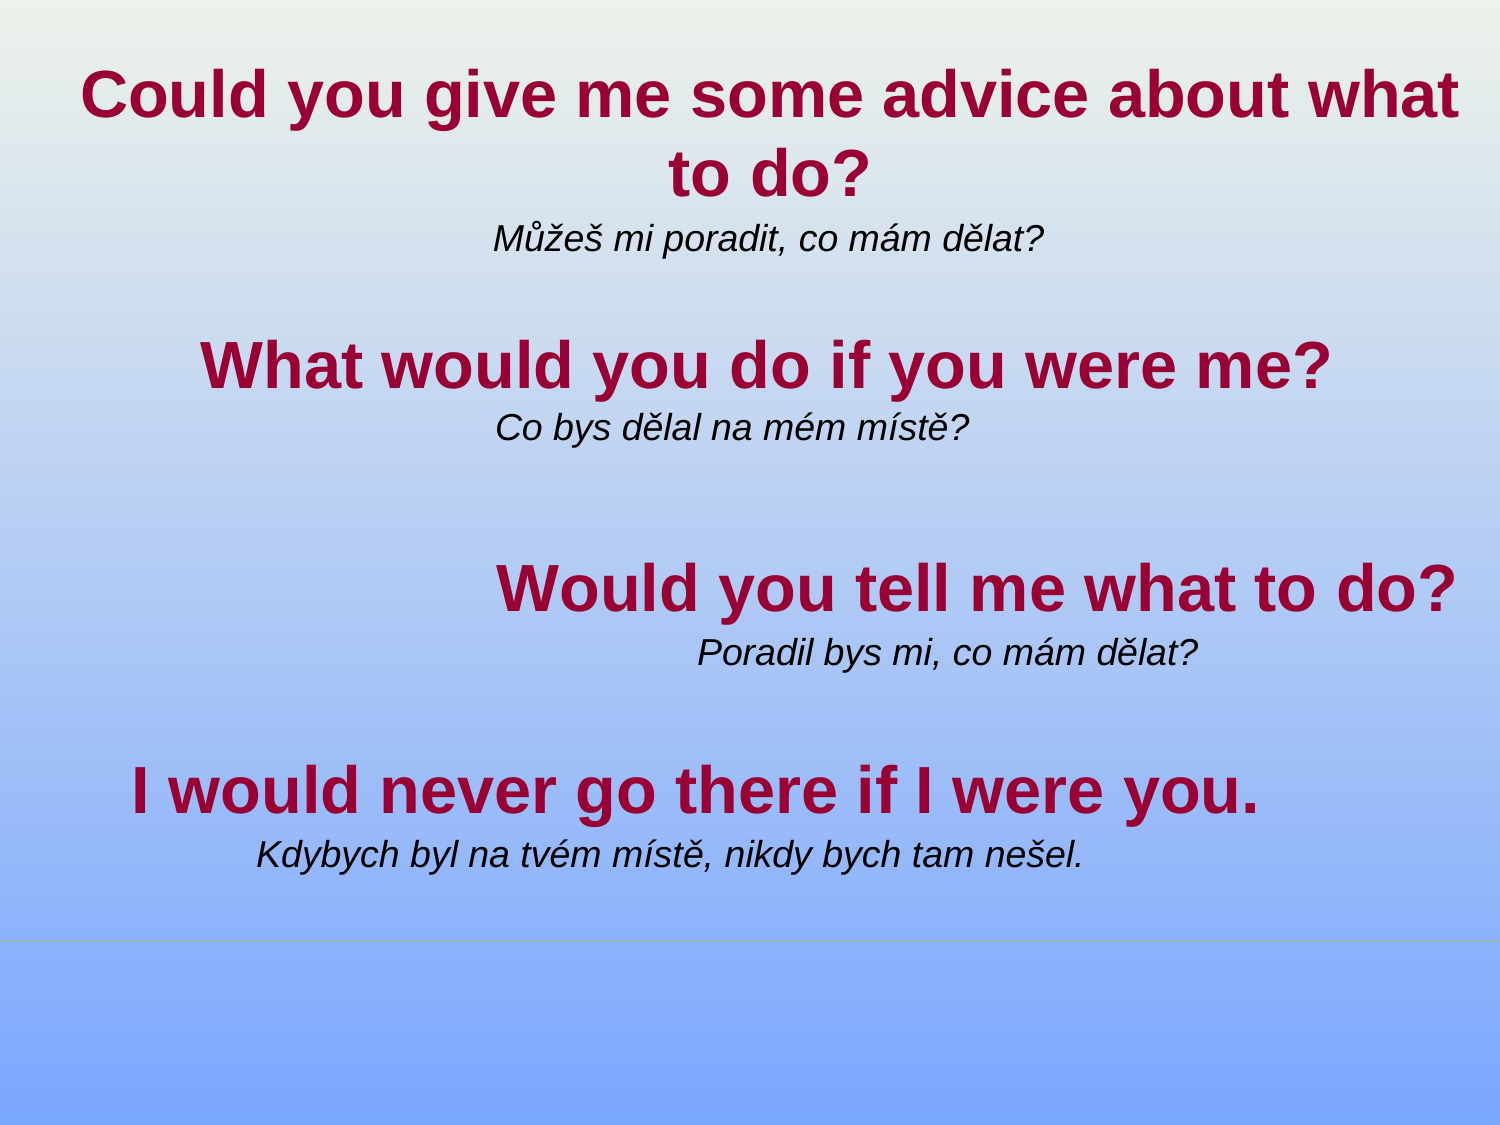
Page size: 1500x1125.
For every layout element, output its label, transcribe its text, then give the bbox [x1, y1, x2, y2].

text_box Můžeš mi poradit, co mám dělat? [477, 206, 1060, 267]
text_box Co bys dělal na mém místě? [480, 395, 985, 456]
text_box Could you give me some advice about what to do? [41, 42, 1500, 219]
text_box Poradil bys mi, co mám dělat? [682, 620, 1214, 681]
text_box Kdybych byl na tvém místě, nikdy bych tam nešel. [241, 822, 1100, 883]
text_box Would you tell me what to do? [481, 537, 1475, 633]
text_box What would you do if you were me? [185, 314, 1350, 410]
text_box I would never go there if I were you. [117, 739, 1277, 835]
